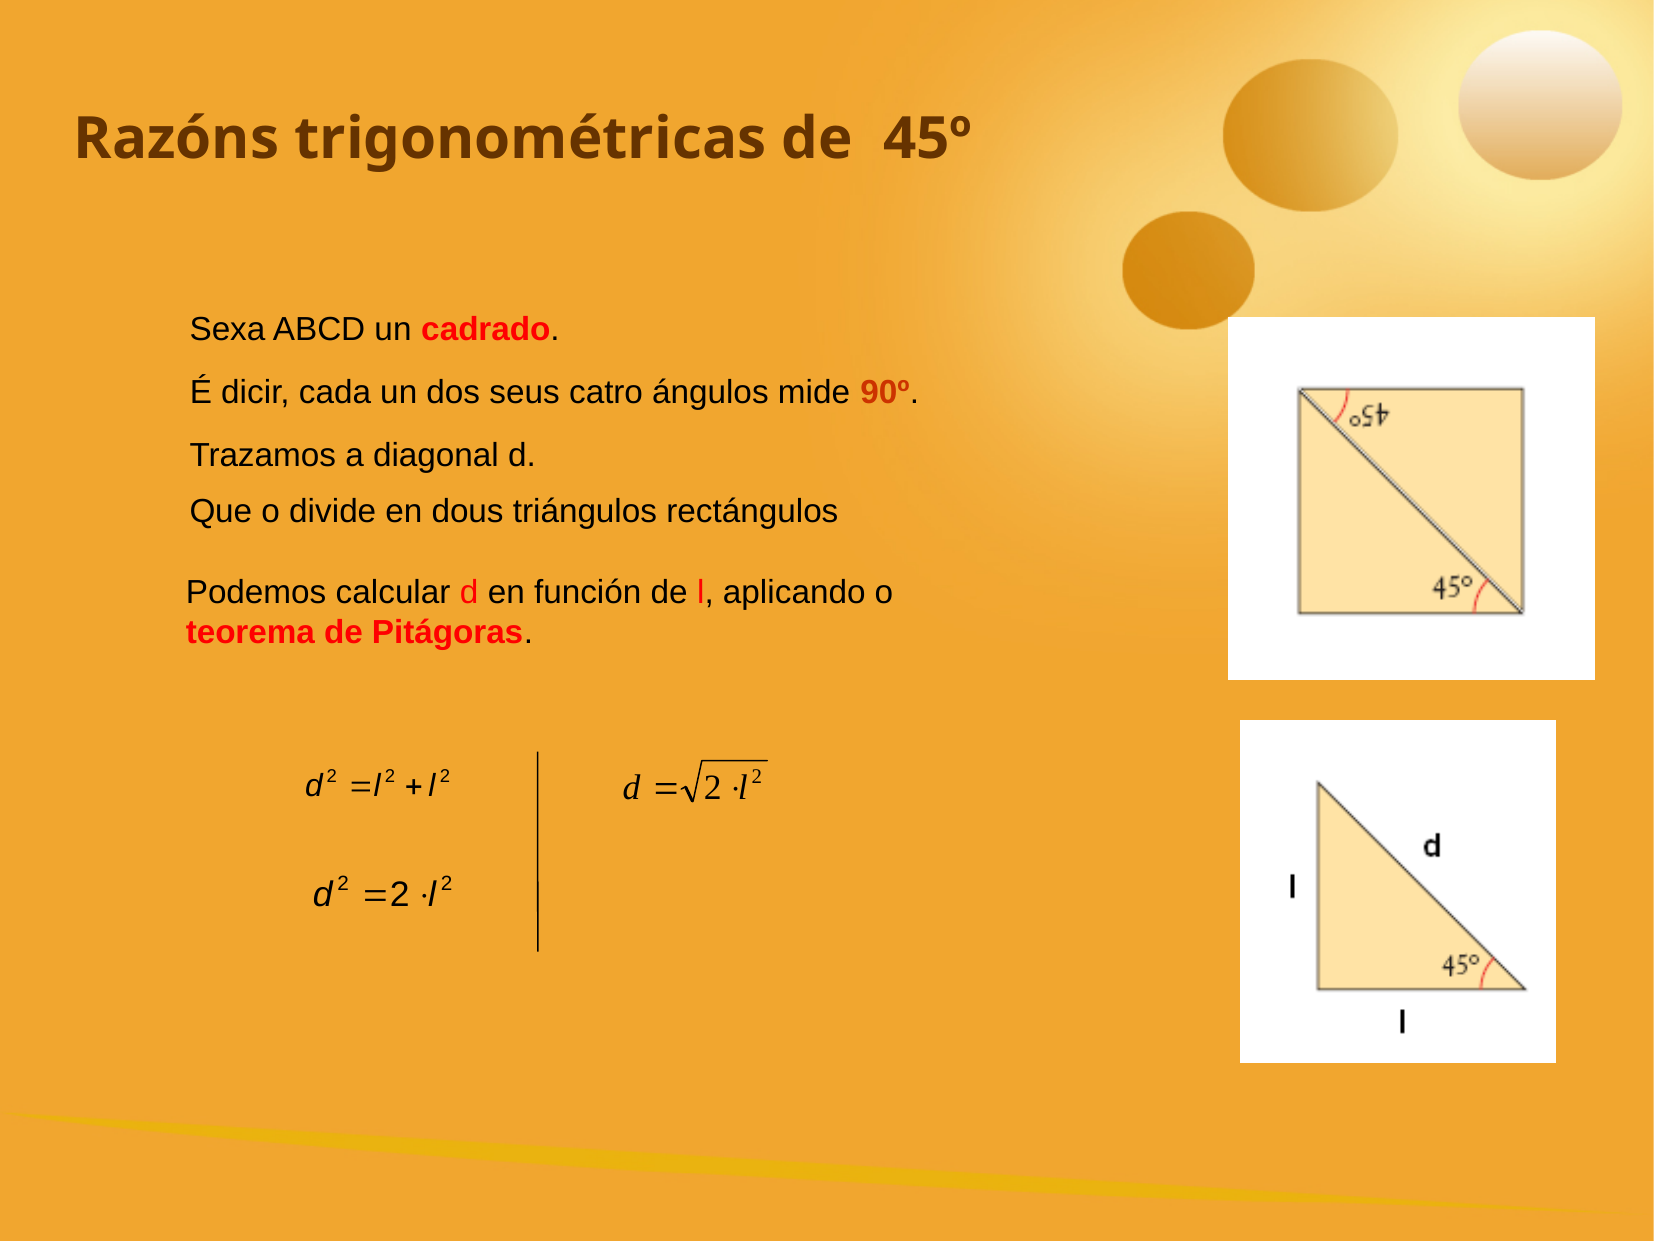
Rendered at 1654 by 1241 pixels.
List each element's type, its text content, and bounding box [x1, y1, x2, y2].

text_box Trazamos a diagonal d. [174, 424, 826, 481]
picture [0, 0, 1654, 1241]
chart [308, 868, 460, 916]
text_box É dicir, cada un dos seus catro ángulos mide 90º. [174, 362, 1022, 479]
text_box Que o divide en dous triángulos rectángulos [174, 481, 943, 538]
chart [301, 761, 455, 805]
chart [617, 751, 775, 812]
text_box Razóns trigonométricas de 45º [59, 88, 1388, 185]
text_box Sexa ABCD un cadrado. [174, 299, 838, 356]
text_box Podemos calcular d en función de l, aplicando o teorema de Pitágoras. [171, 562, 987, 658]
